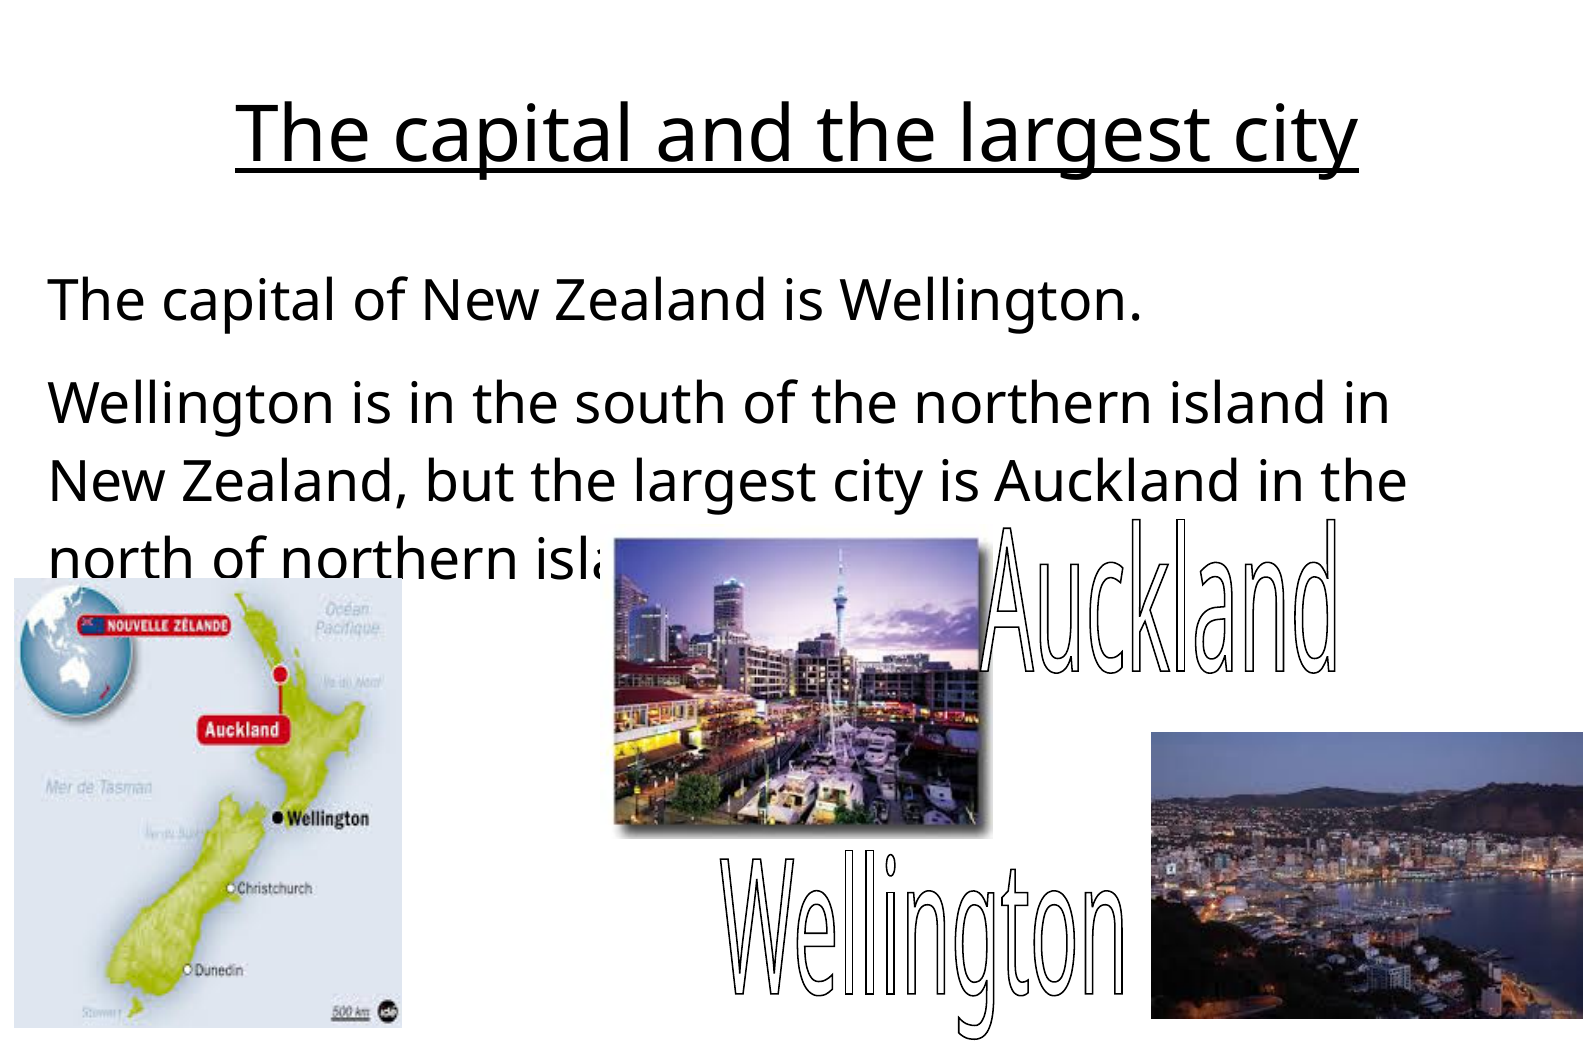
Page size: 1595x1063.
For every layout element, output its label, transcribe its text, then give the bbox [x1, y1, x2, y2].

text_box Auckland [1245, 562, 1284, 672]
text_box Wellington [907, 890, 945, 994]
picture [600, 524, 993, 839]
text_box Auckland [1195, 562, 1232, 674]
text_box Auckland [1294, 519, 1335, 674]
text_box Wellington [1034, 890, 1075, 996]
text_box Auckland [1177, 519, 1185, 672]
text_box Auckland [1040, 564, 1079, 674]
text_box Wellington [1001, 869, 1029, 996]
text_box Wellington [797, 890, 835, 996]
title The capital and the largest city [79, 42, 1515, 220]
picture [14, 578, 402, 1028]
text_box Wellington [955, 890, 994, 1040]
text_box Wellington [866, 850, 874, 994]
text_box Auckland [980, 528, 1034, 672]
text_box Auckland [1132, 519, 1170, 672]
text_box Wellington [887, 892, 895, 994]
text_box Wellington [845, 850, 853, 994]
text_box Wellington [720, 859, 794, 994]
list The capital of New Zealand is Wellington. Wellington is in the south of the northern island in New Zealand, but the largest city is Auckland in the north of northern island. [0, 259, 1412, 962]
text_box Auckland [1090, 562, 1123, 674]
picture [1151, 732, 1583, 1019]
text_box Wellington [1085, 890, 1122, 994]
